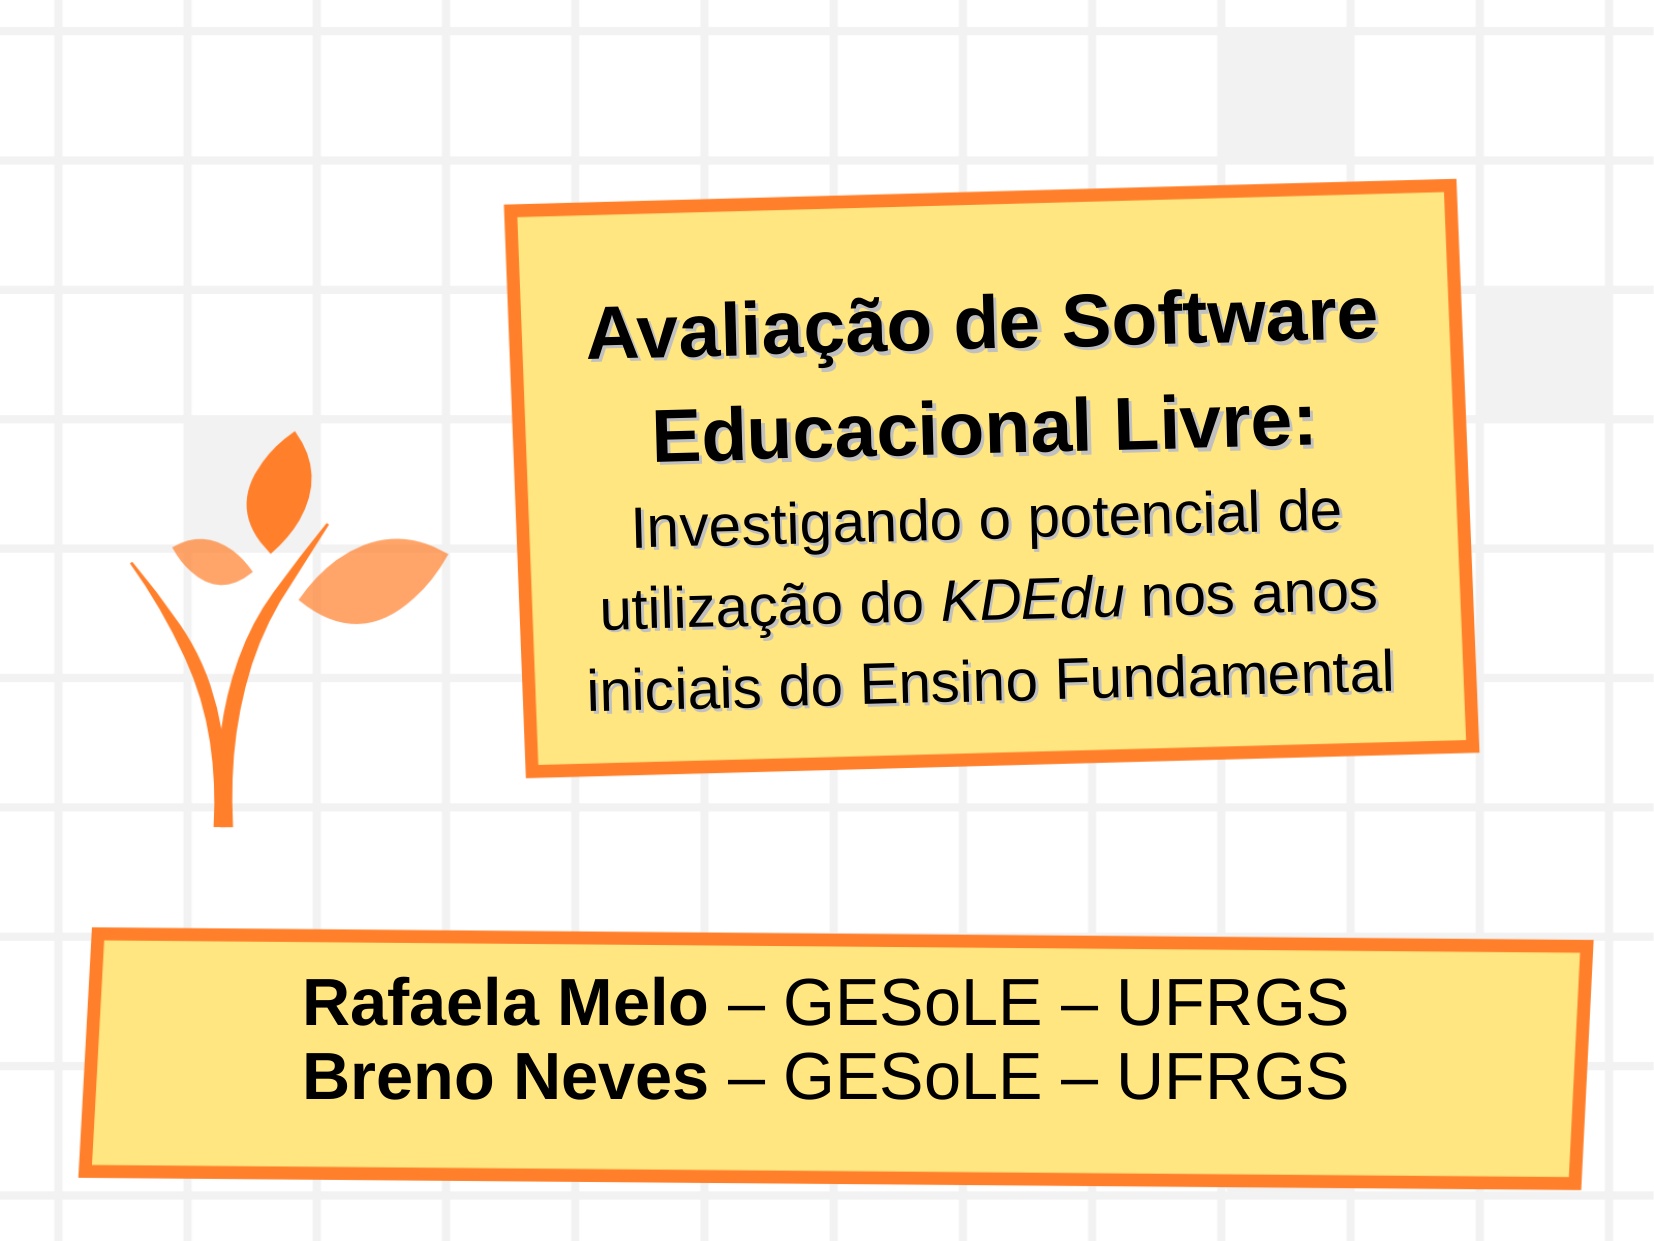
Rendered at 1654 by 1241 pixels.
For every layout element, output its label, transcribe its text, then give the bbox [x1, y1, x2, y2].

subtitle Rafaela Melo – GESoLE – UFRGS Breno Neves – GESoLE – UFRGS [82, 933, 1571, 1146]
title Avaliação de Software Educacional Livre: Investigando o potencial de utilização do KDEdu nos anos iniciais do Ensino Fundamental [537, 248, 1435, 716]
picture [0, 0, 1654, 1241]
